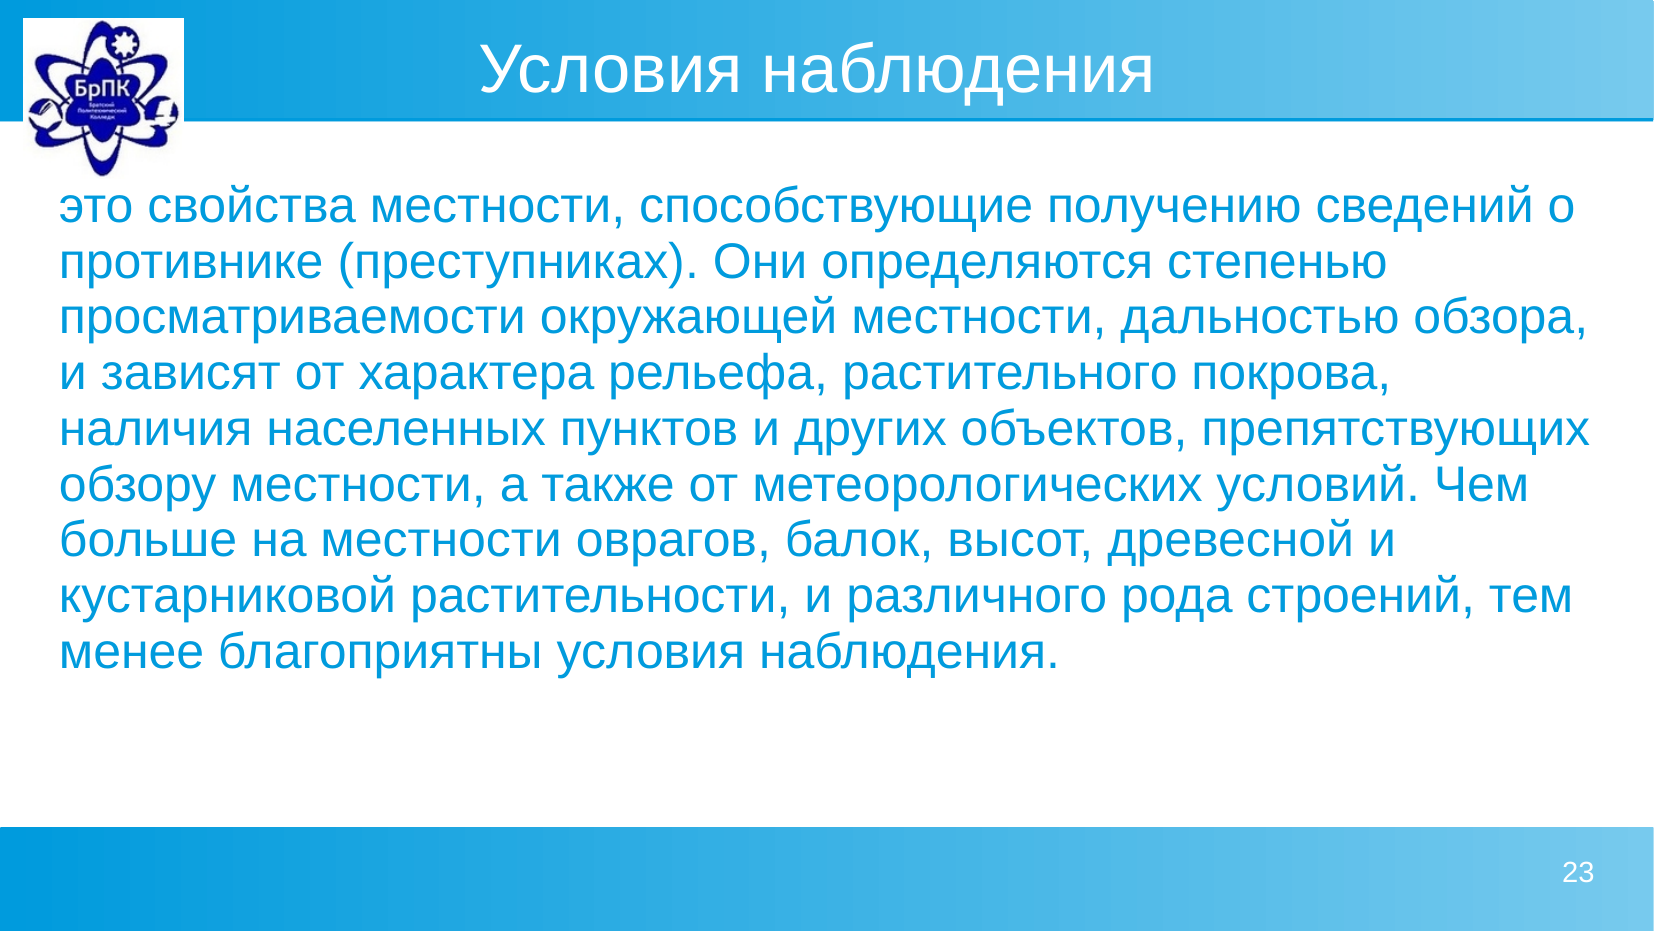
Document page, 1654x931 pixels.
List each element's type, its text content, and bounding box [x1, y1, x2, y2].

picture [23, 19, 184, 179]
title Условия наблюдения [184, 30, 1595, 108]
list это свойства местности, способствующие получению сведений о противнике (преступниках). Они определяются степенью просматриваемости окружающей местности, дальностью обзора, и зависят от характера рельефа, растительного покрова, наличия населенных пунктов и других объектов, препятствующих обзору местности, а также от метеорологических условий. Чем больше на местности оврагов, балок, высот, древесной и кустарниковой растительности, и различного рода строений, тем менее благоприятны условия наблюдения. [59, 177, 1595, 768]
